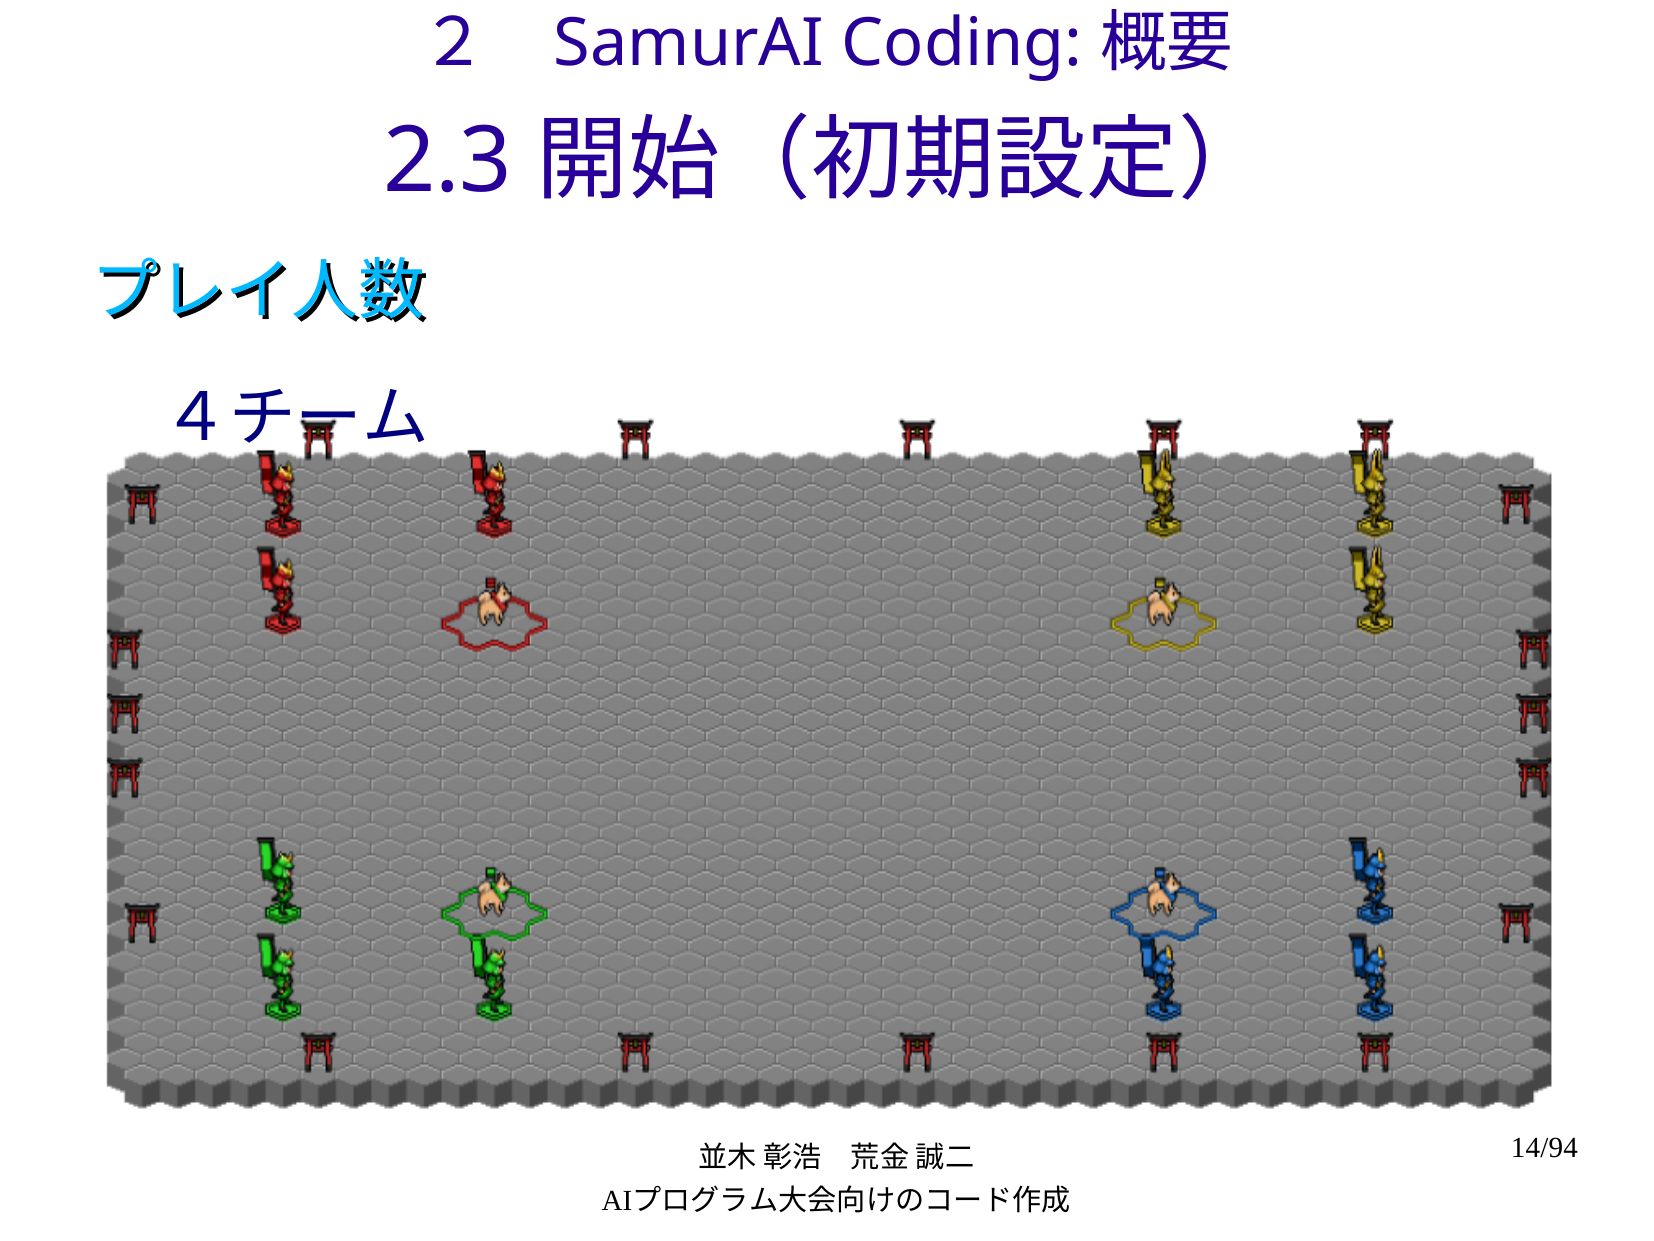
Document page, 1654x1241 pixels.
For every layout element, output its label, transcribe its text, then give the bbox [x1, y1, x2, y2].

title ２ SamurAI Coding: 概要 2.3 開始（初期設定） [82, 0, 1571, 208]
list プレイ人数 ４チーム [91, 236, 1545, 941]
picture [91, 413, 1568, 1111]
